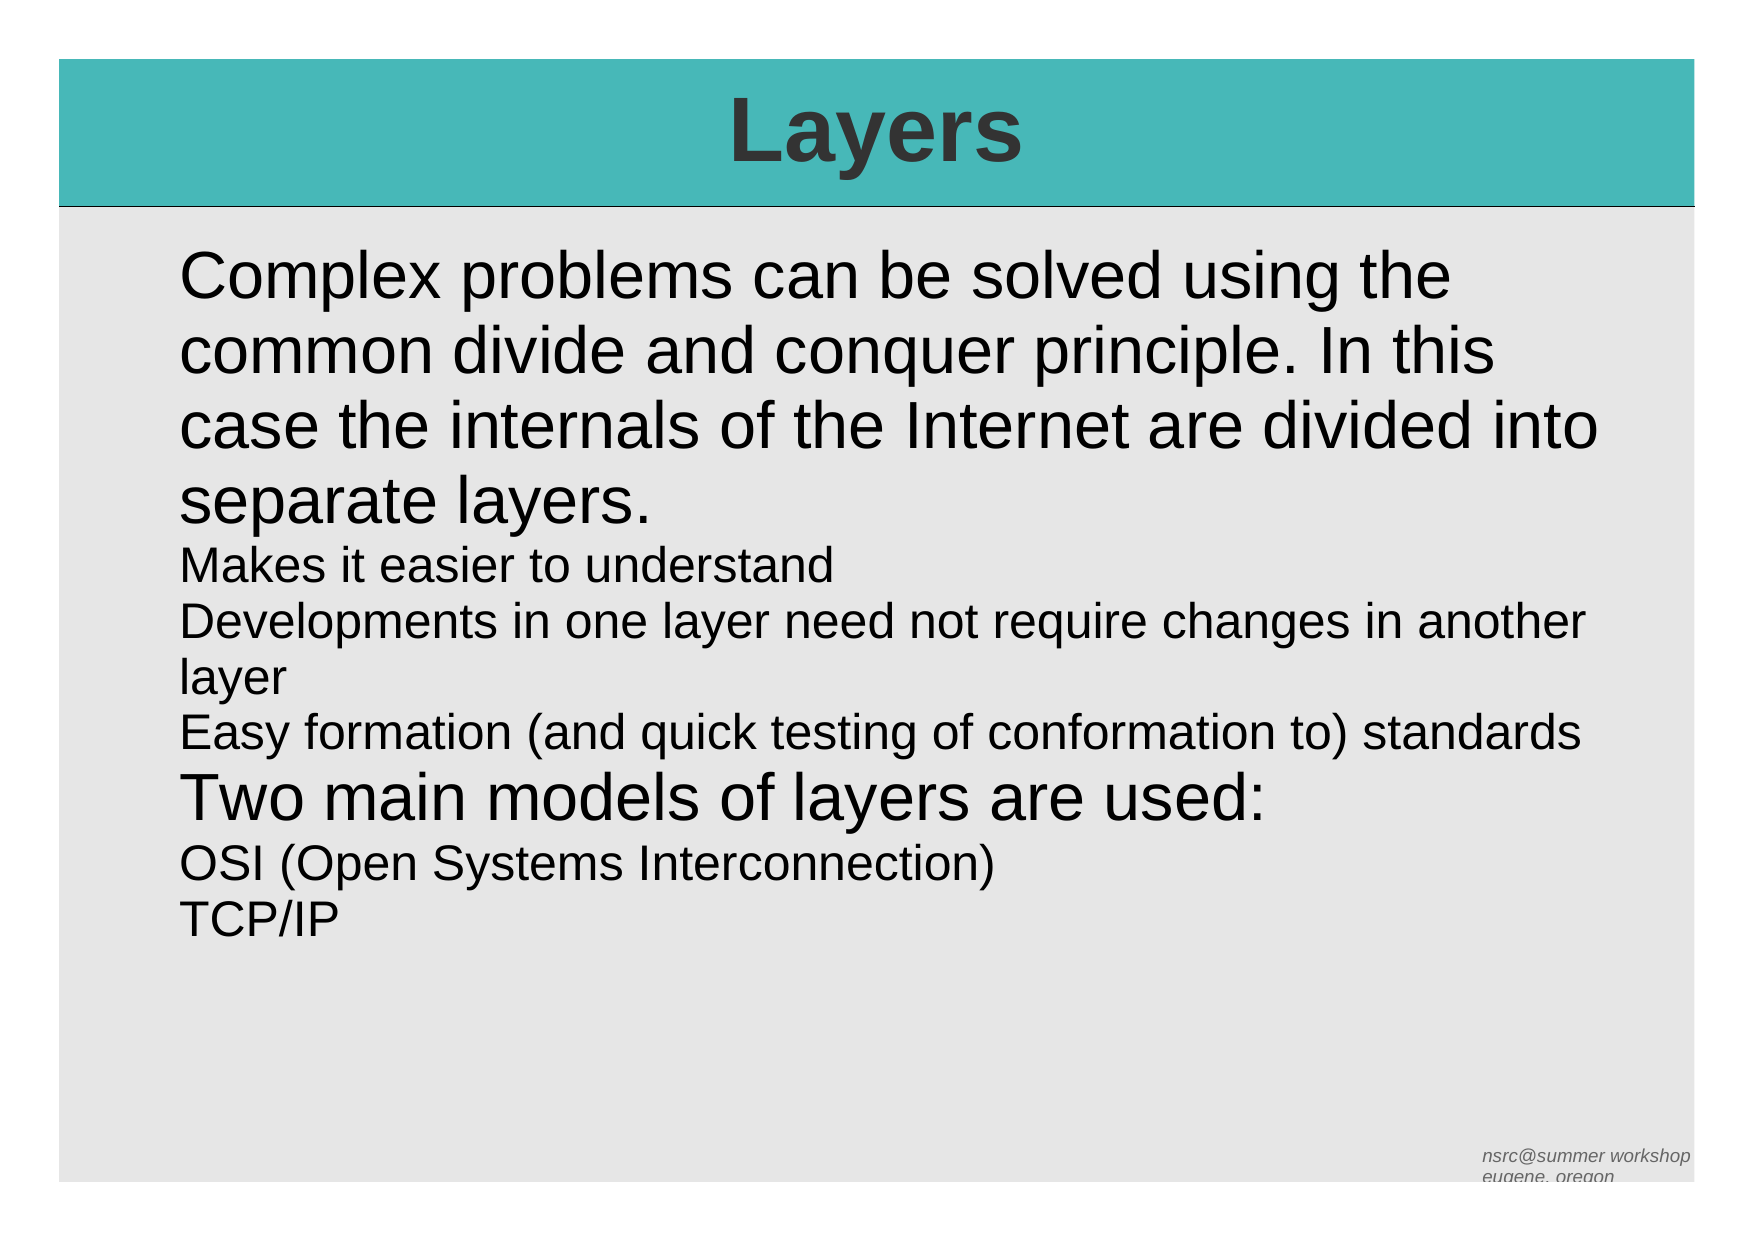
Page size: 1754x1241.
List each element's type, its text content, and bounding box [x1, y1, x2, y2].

title Layers [59, 41, 1695, 219]
list Complex problems can be solved using the common divide and conquer principle. In this case the internals of the Internet are divided into separate layers. Makes it easier to understand Developments in one layer need not require changes in another layer Easy formation (and quick testing of conformation to) standards Two main models of layers are used: OSI (Open Systems Interconnection) TCP/IP [179, 238, 1603, 972]
